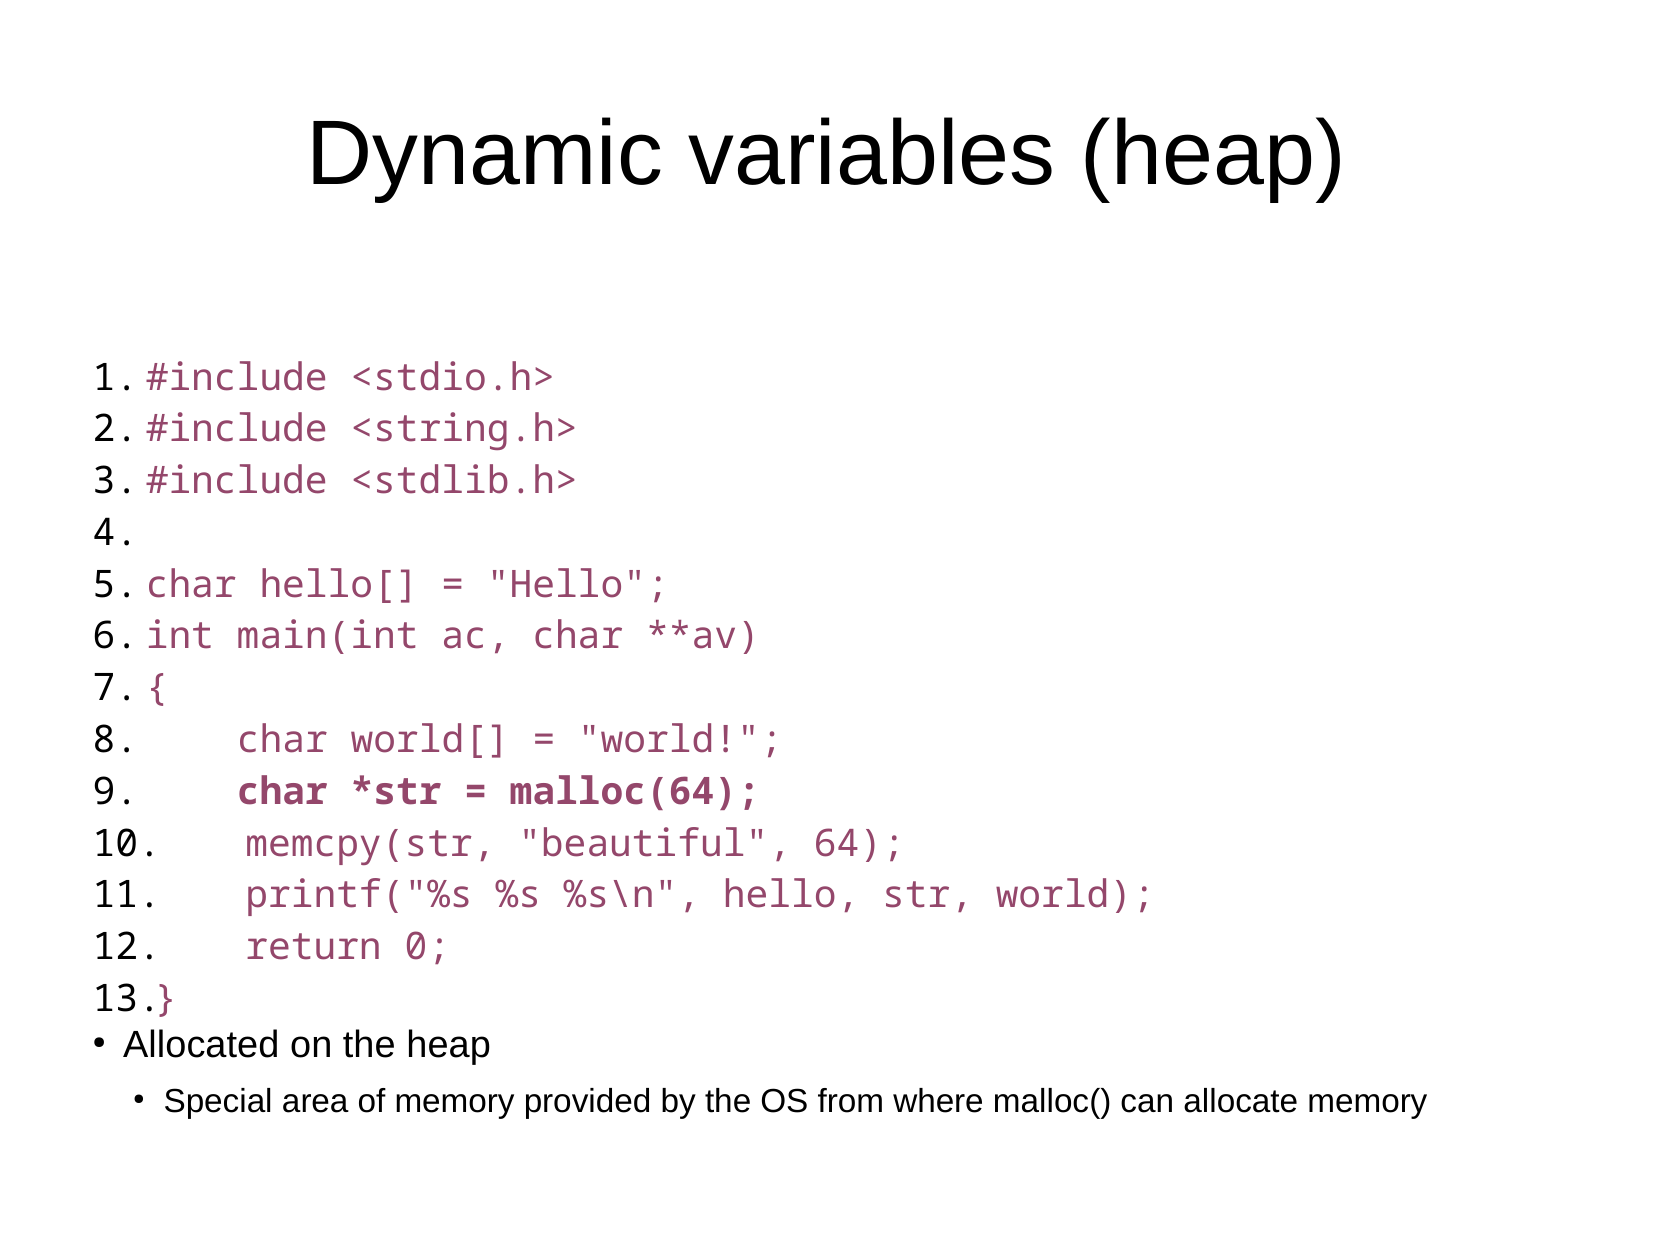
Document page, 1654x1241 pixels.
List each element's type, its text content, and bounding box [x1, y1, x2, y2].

list #include <stdio.h> #include <string.h> #include <stdlib.h> char hello[] = "Hello"; int main(int ac, char **av) { char world[] = "world!"; char *str = malloc(64); memcpy(str, "beautiful", 64); printf("%s %s %s\n", hello, str, world); return 0; } Allocated on the heap Special area of memory provided by the OS from where malloc() can allocate memory [82, 290, 1571, 1126]
title Dynamic variables (heap) [82, 49, 1571, 257]
